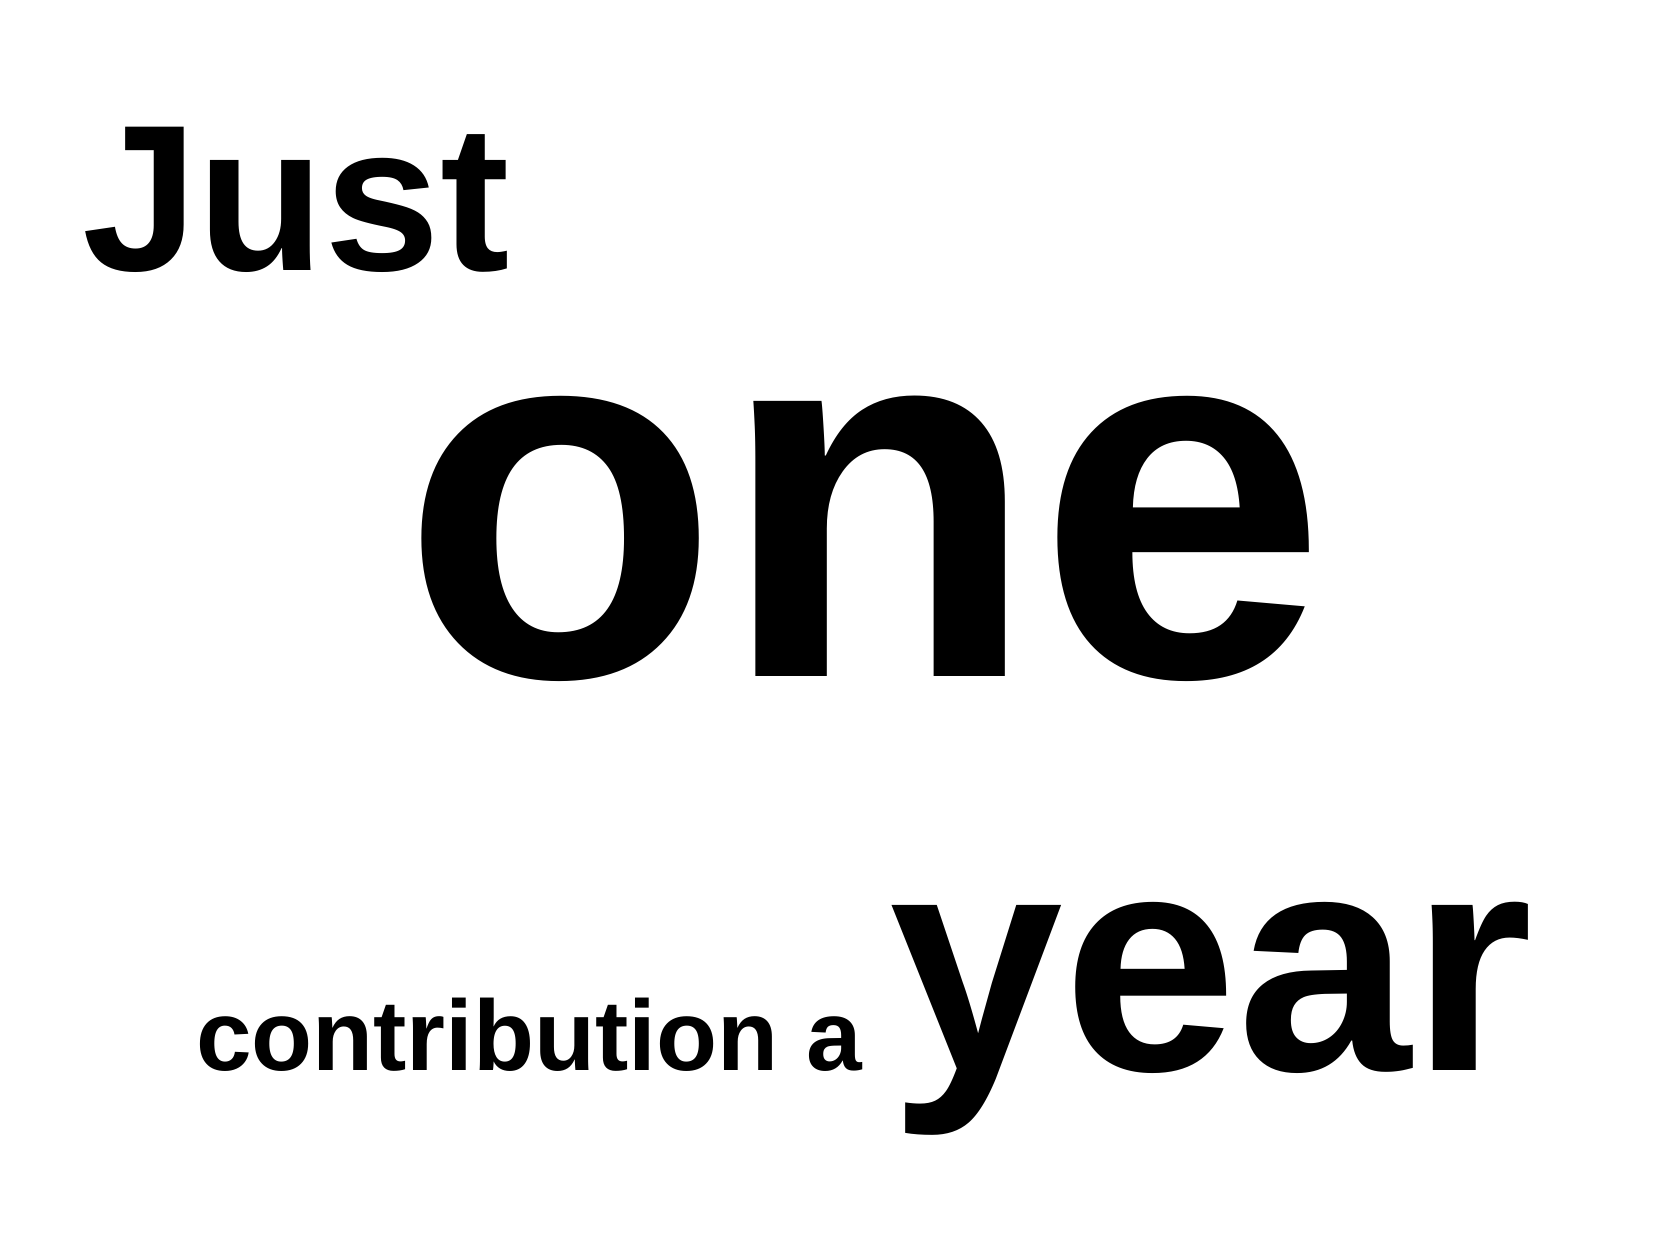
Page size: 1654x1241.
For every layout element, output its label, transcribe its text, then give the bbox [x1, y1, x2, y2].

list one contribution a year [116, 205, 1613, 1181]
text_box Just [67, 75, 526, 323]
